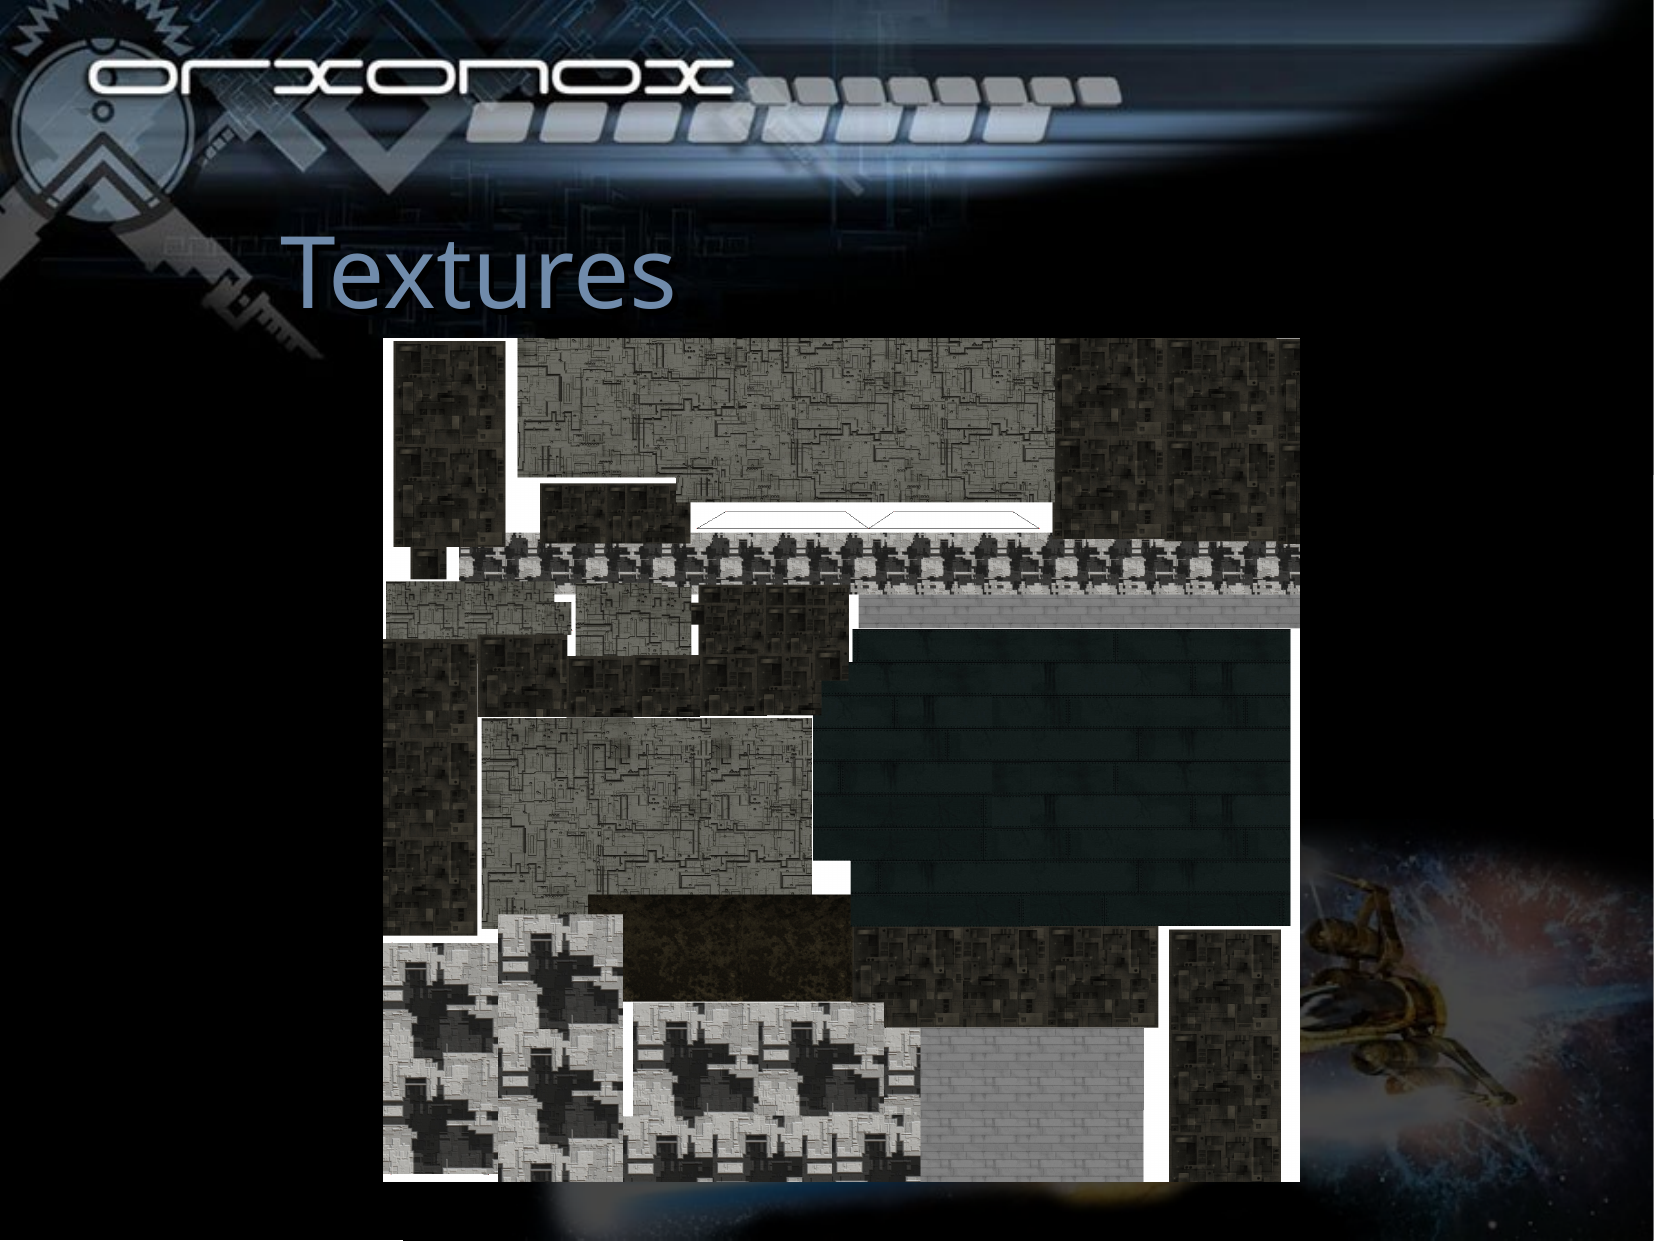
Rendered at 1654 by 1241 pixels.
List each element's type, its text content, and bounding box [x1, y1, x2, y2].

picture [0, 0, 1654, 1241]
text_box Textures [265, 194, 1241, 250]
